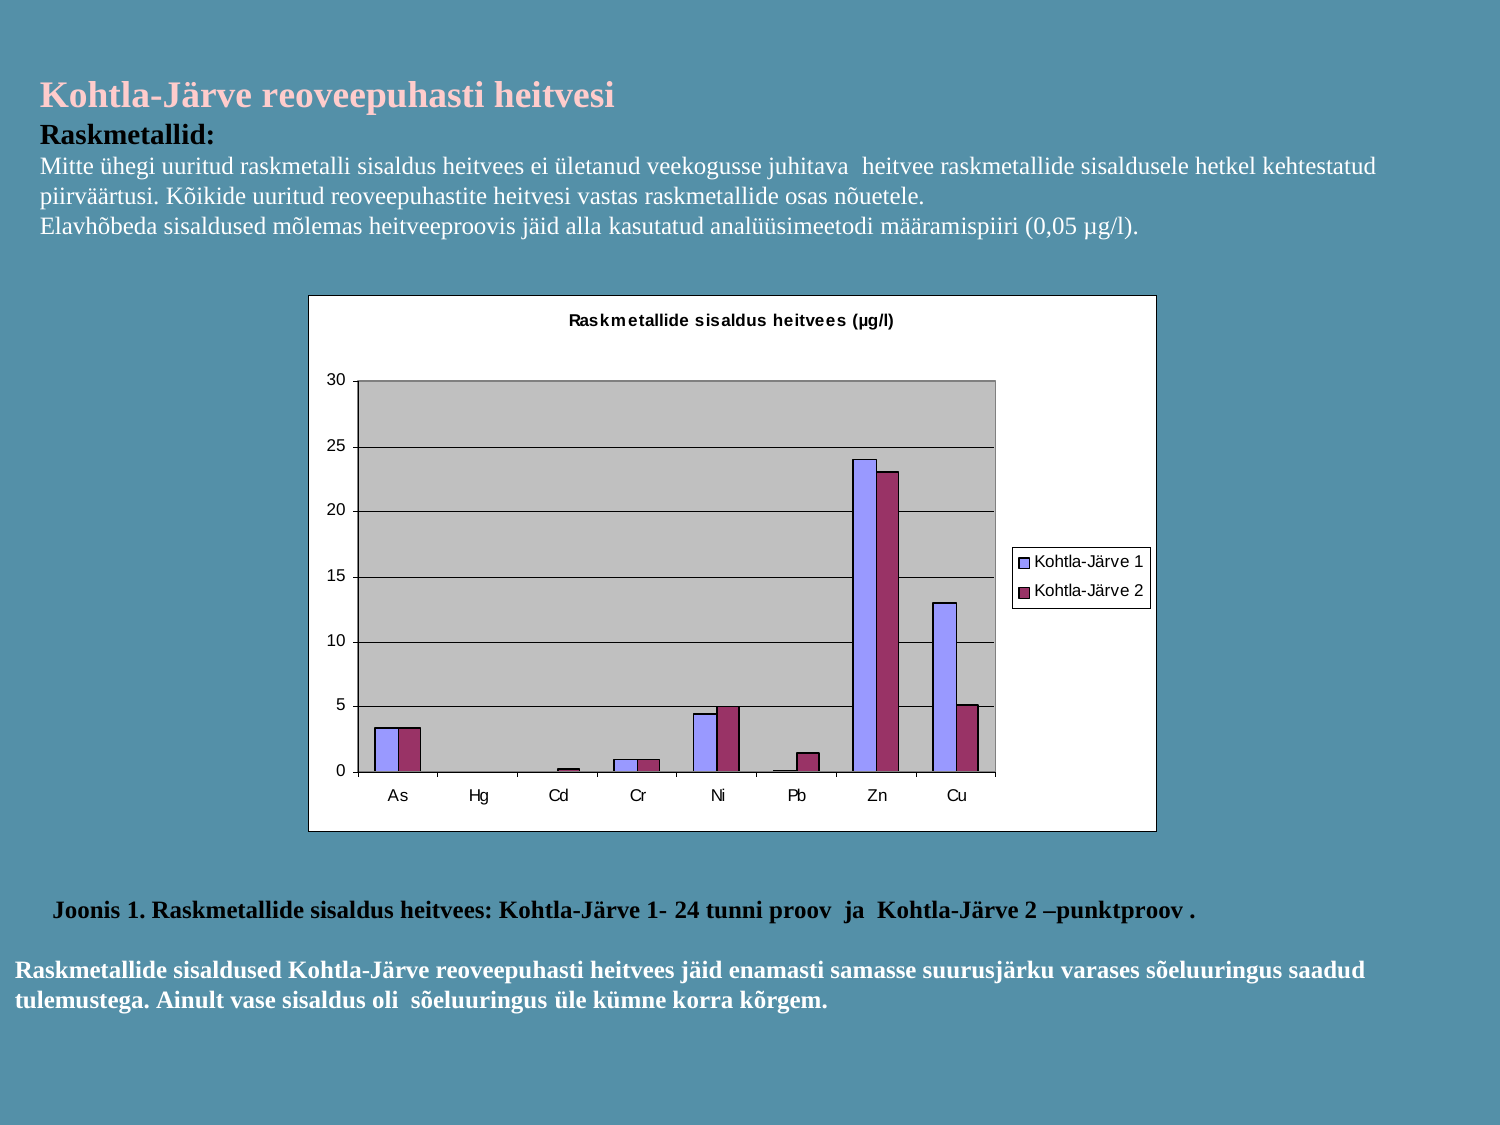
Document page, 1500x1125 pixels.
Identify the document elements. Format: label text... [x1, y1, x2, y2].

chart [300, 287, 1165, 838]
text_box Kohtla-Järve reoveepuhasti heitvesi Raskmetallid: Mitte ühegi uuritud raskmetalli sisaldus heitvees ei ületanud veekogusse juhitava heitvee raskmetallide sisaldusele hetkel kehtestatud piirväärtusi. Kõikide uuritud reoveepuhastite heitvesi vastas raskmetallide osas nõuetele. Elavhõbeda sisaldused mõlemas heitveeproovis jäid alla kasutatud analüüsimeetodi määramispiiri (0,05 µg/l). [24, 62, 1500, 248]
text_box Joonis 1. Raskmetallide sisaldus heitvees: Kohtla-Järve 1- 24 tunni proov ja Kohtla-Järve 2 –punktproov . Raskmetallide sisaldused Kohtla-Järve reoveepuhasti heitvees jäid enamasti samasse suurusjärku varases sõeluuringus saadud tulemustega. Ainult vase sisaldus oli sõeluuringus üle kümne korra kõrgem. [0, 287, 1500, 1022]
